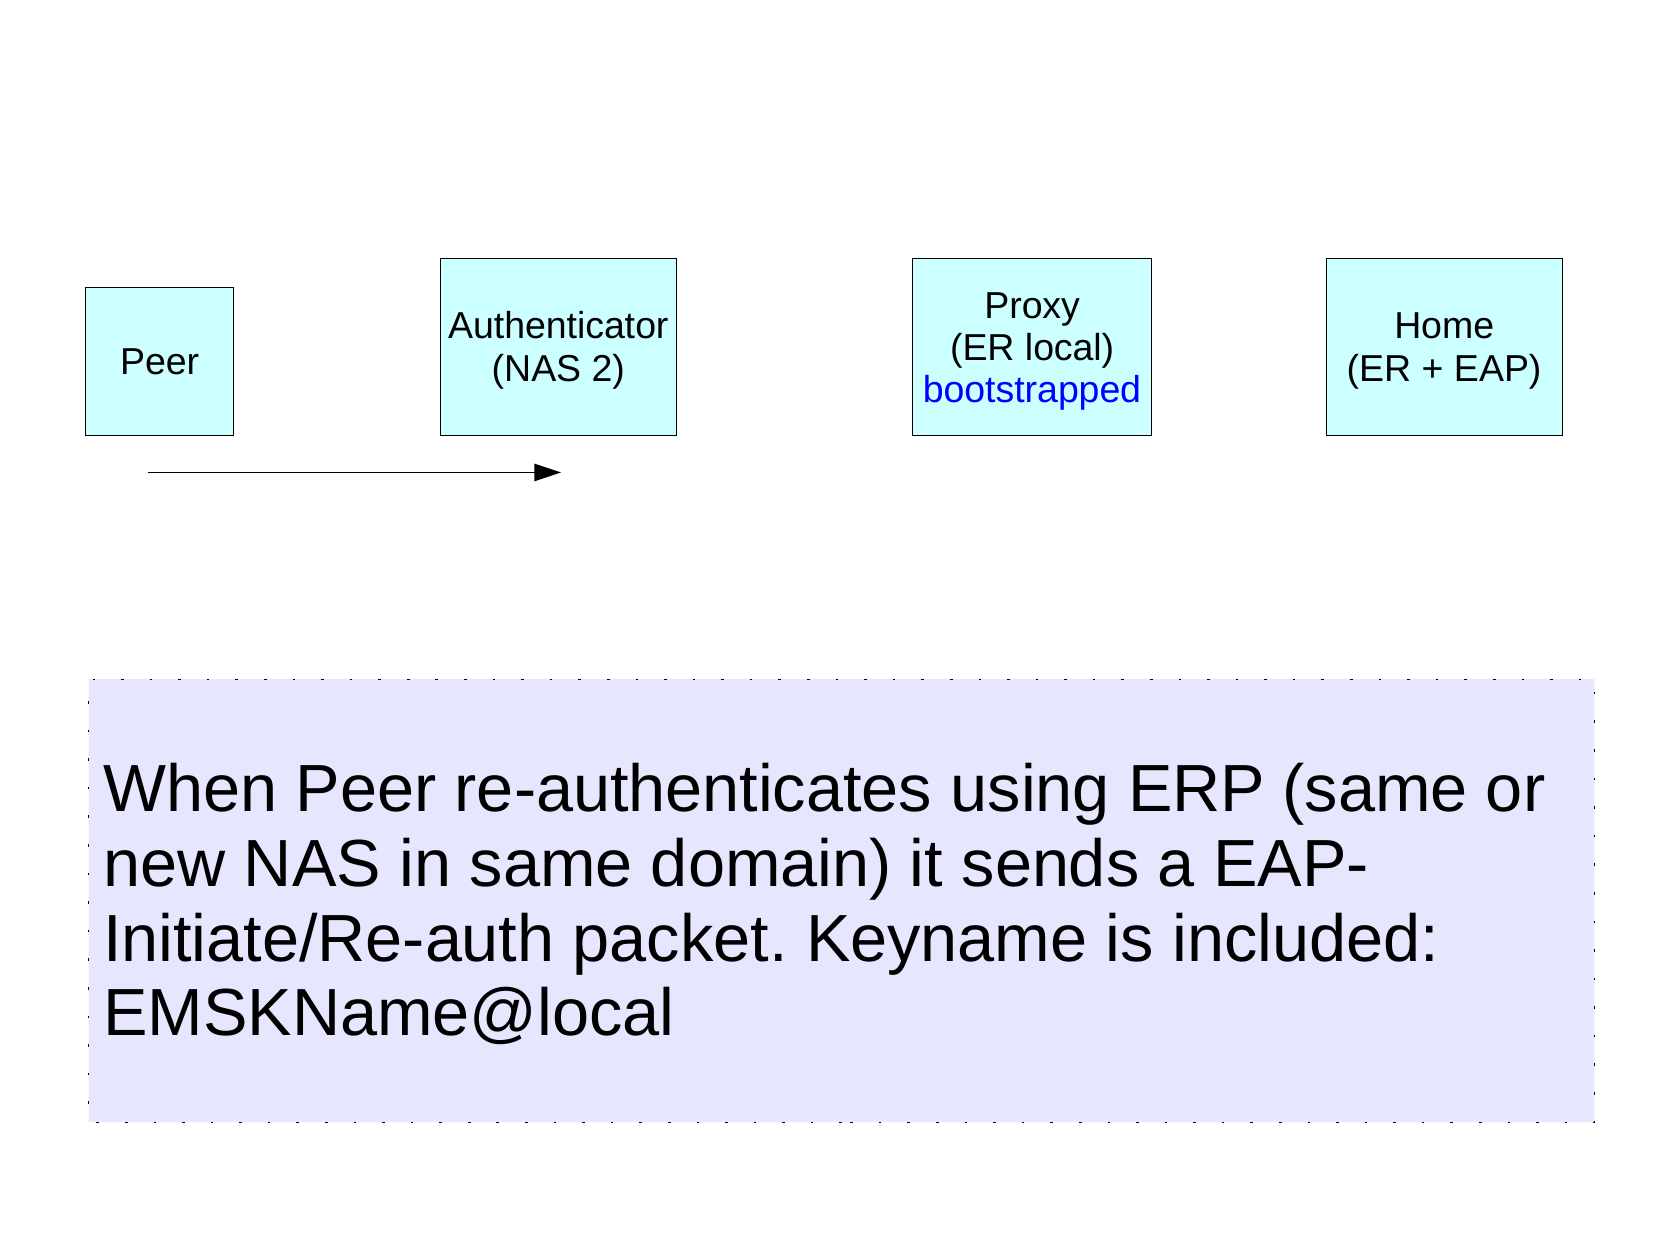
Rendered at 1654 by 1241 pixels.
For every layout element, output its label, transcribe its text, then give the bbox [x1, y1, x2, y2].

text_box Authenticator (NAS 2) [440, 258, 677, 436]
text_box When Peer re-authenticates using ERP (same or new NAS in same domain) it sends a EAP-Initiate/Re-auth packet. Keyname is included: EMSKName@local [88, 679, 1595, 1123]
text_box Peer [85, 287, 234, 436]
text_box Home (ER + EAP) [1326, 258, 1563, 436]
text_box Proxy (ER local) bootstrapped [912, 258, 1152, 436]
